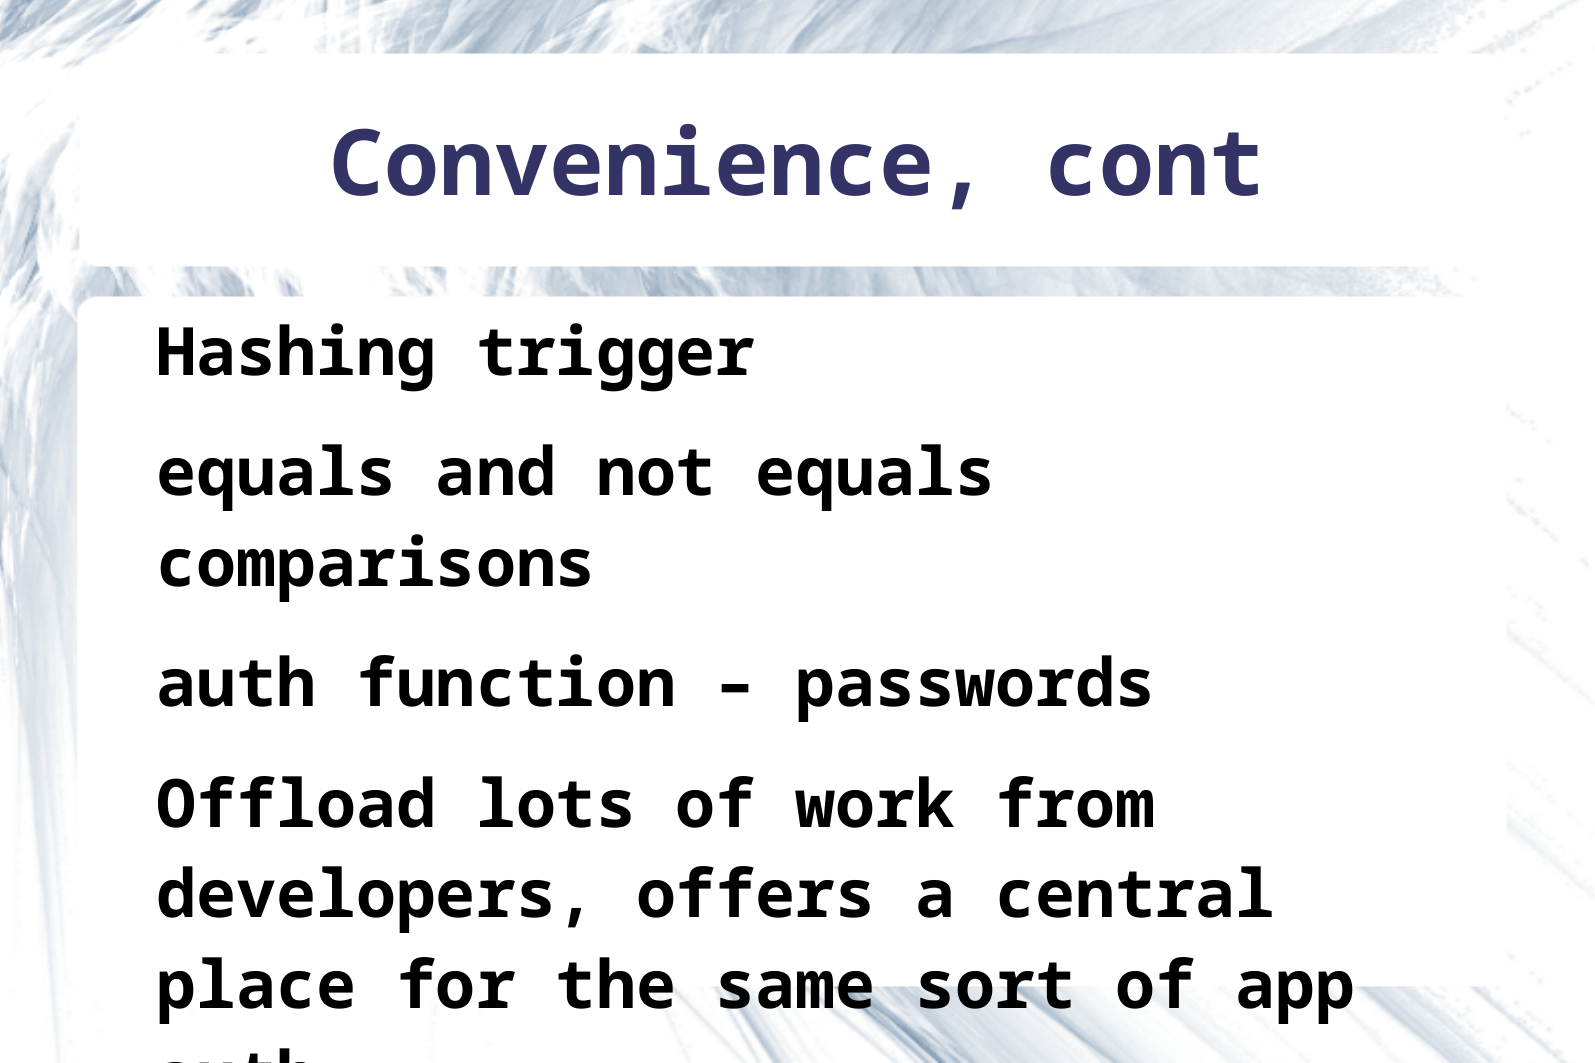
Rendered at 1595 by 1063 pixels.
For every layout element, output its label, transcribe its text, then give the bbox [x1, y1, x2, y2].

list Hashing trigger equals and not equals comparisons auth function – passwords Offload lots of work from developers, offers a central place for the same sort of app auth Security considerations though. [85, 304, 1471, 963]
picture [0, 0, 1595, 1063]
title Convenience, cont [79, 62, 1515, 259]
